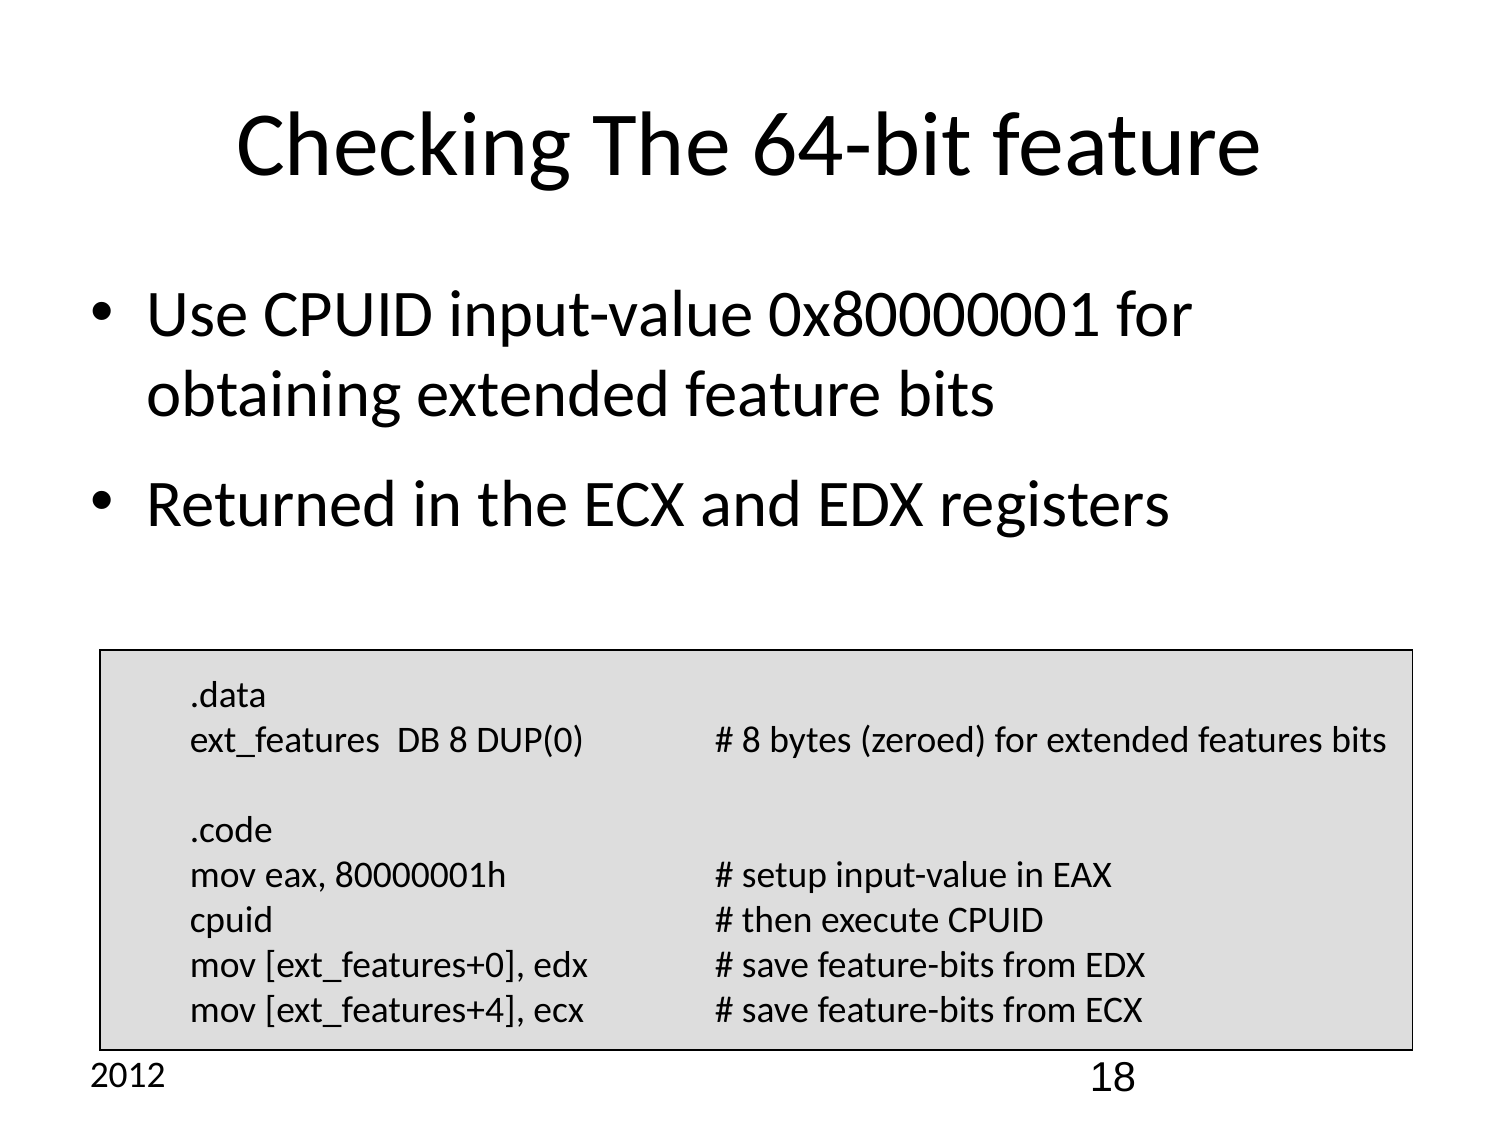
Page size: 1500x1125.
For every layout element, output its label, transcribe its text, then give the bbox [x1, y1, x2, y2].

slide_number <number> [1074, 1042, 1425, 1103]
text_box .data ext_features DB 8 DUP(0) # 8 bytes (zeroed) for extended features bits .code mov eax, 80000001h # setup input-value in EAX cpuid # then execute CPUID mov [ext_features+0], edx # save feature-bits from EDX mov [ext_features+4], ecx # save feature-bits from ECX [99, 650, 1413, 1050]
list Use CPUID input-value 0x80000001 for obtaining extended feature bits Returned in the ECX and EDX registers [75, 262, 1425, 1005]
title Checking The 64-bit feature [75, 45, 1425, 233]
footer [512, 1042, 988, 1103]
slide_number 2012 [75, 1042, 425, 1103]
